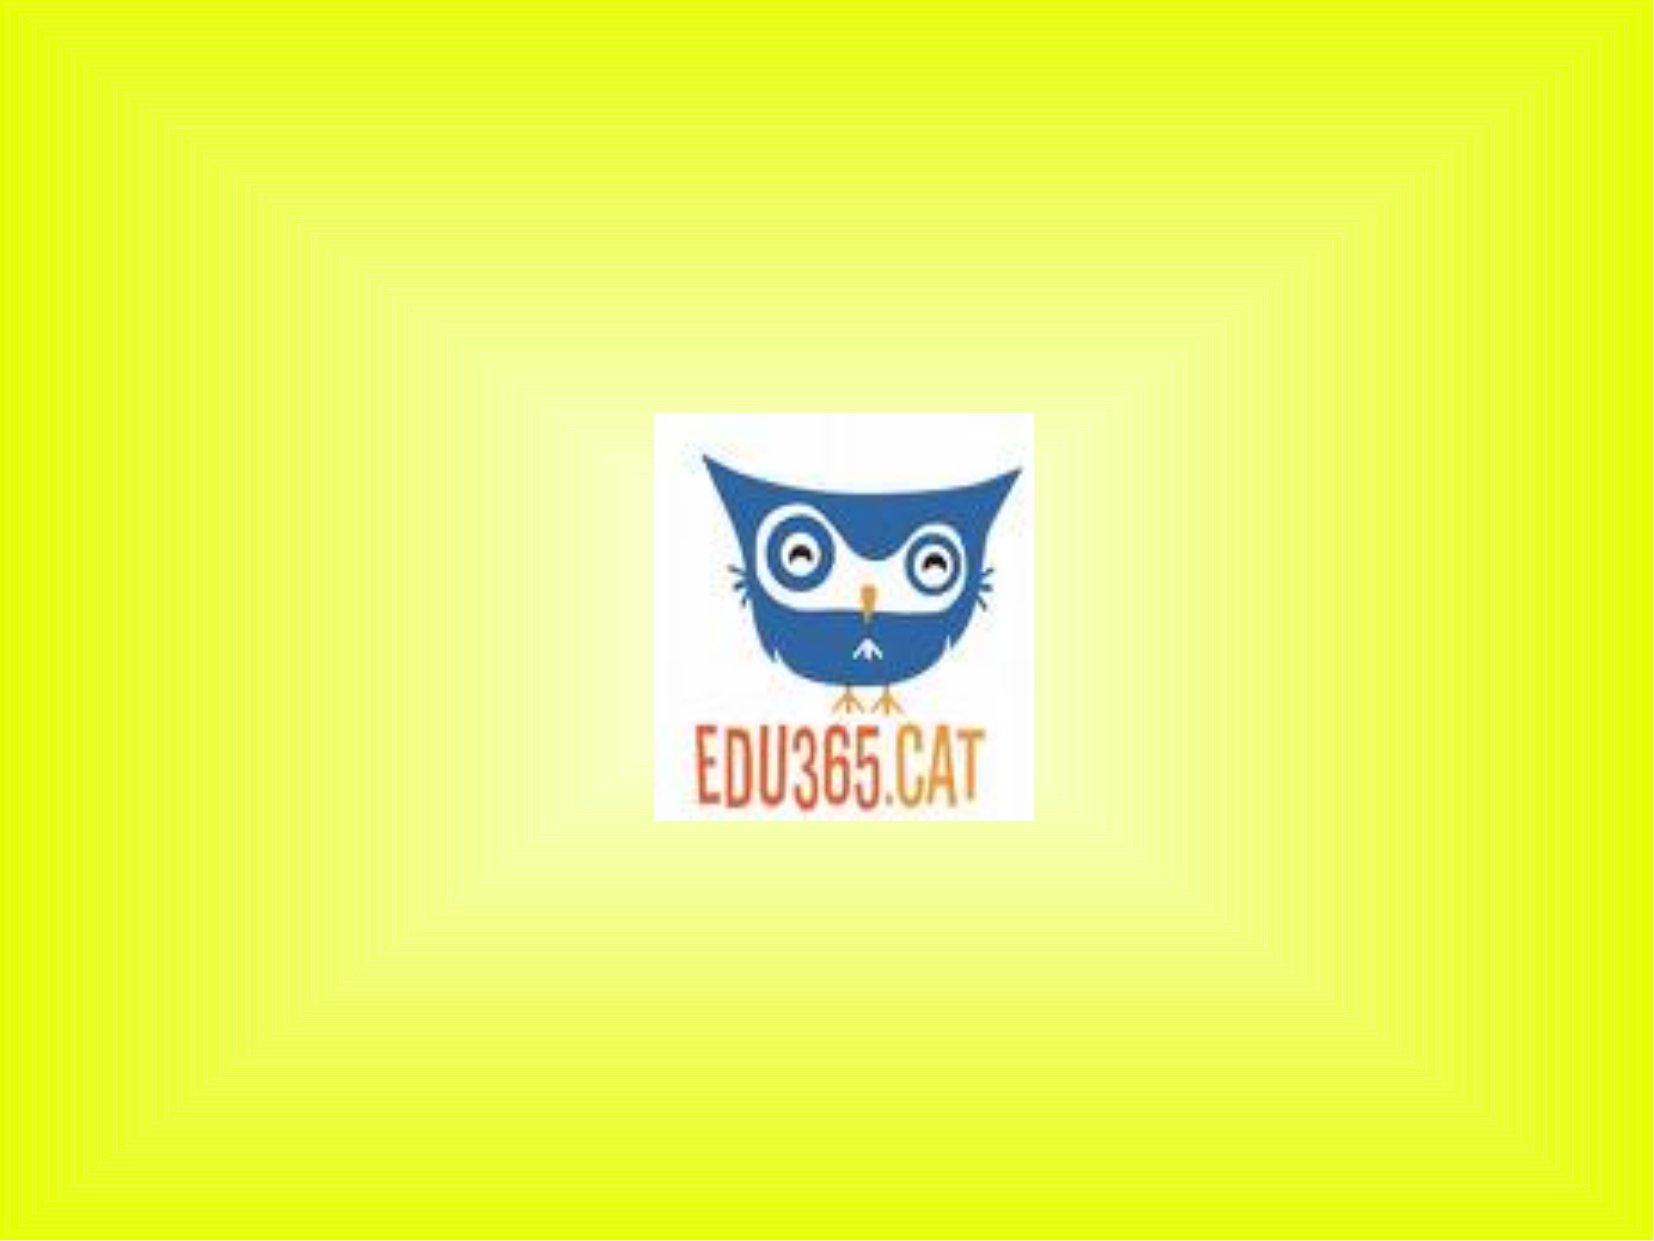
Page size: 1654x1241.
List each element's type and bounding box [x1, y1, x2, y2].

picture [654, 413, 1034, 821]
